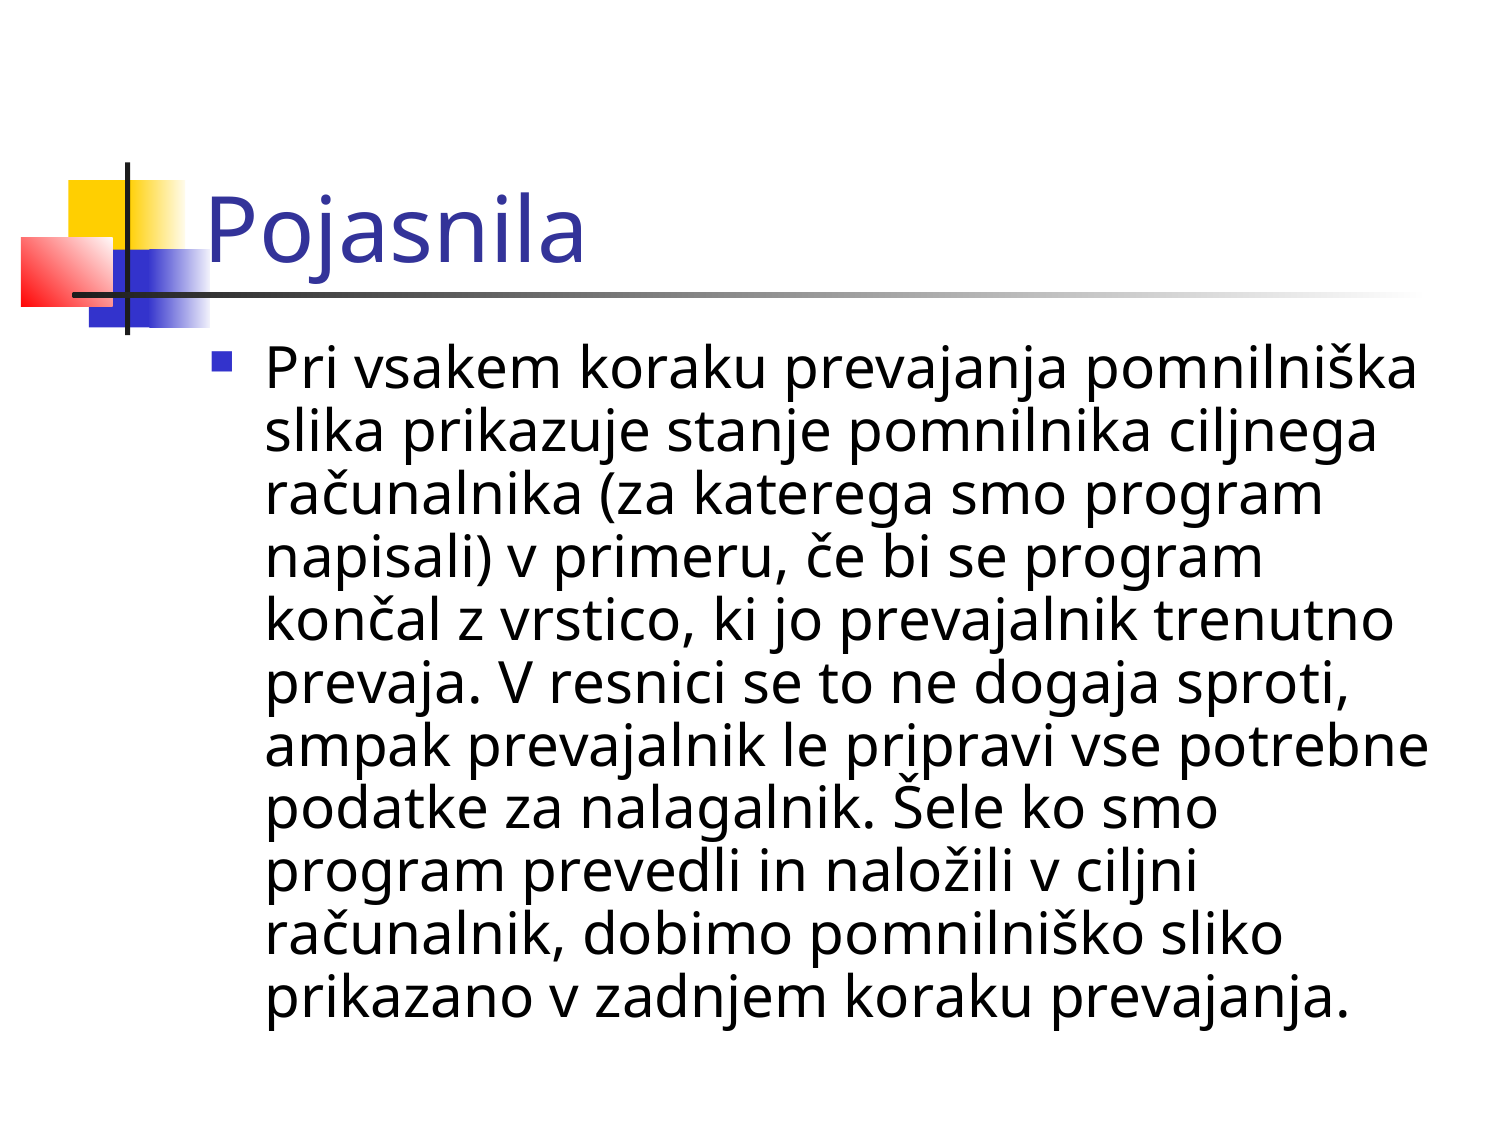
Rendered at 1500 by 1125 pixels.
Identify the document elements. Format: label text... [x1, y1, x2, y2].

list Pri vsakem koraku prevajanja pomnilniška slika prikazuje stanje pomnilnika ciljnega računalnika (za katerega smo program napisali) v primeru, če bi se program končal z vrstico, ki jo prevajalnik trenutno prevaja. V resnici se to ne dogaja sproti, ampak prevajalnik le pripravi vse potrebne podatke za nalagalnik. Šele ko smo program prevedli in naložili v ciljni računalnik, dobimo pomnilniško sliko prikazano v zadnjem koraku prevajanja. [193, 331, 1469, 1007]
title Pojasnila [188, 101, 1468, 289]
